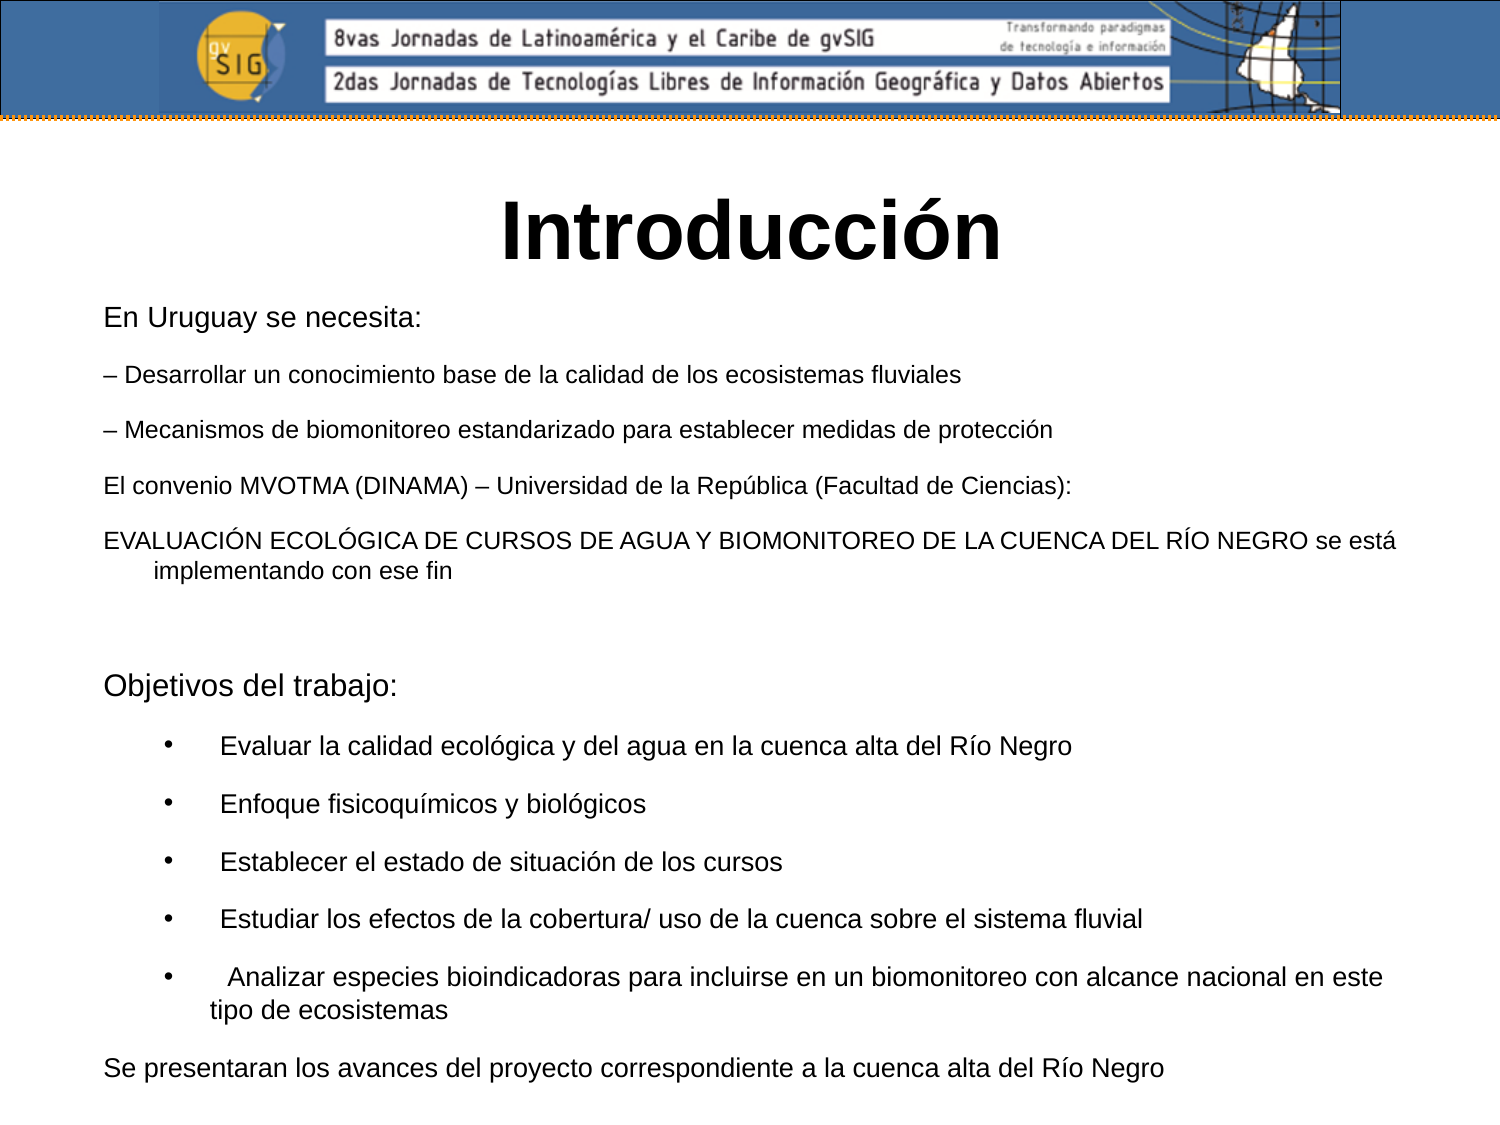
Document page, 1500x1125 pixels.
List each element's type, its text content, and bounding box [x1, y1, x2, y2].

picture [159, 1, 1340, 113]
title Introducción [76, 143, 1427, 309]
list En Uruguay se necesita: – Desarrollar un conocimiento base de la calidad de los ecosistemas fluviales – Mecanismos de biomonitoreo estandarizado para establecer medidas de protección El convenio MVOTMA (DINAMA) – Universidad de la República (Facultad de Ciencias): EVALUACIÓN ECOLÓGICA DE CURSOS DE AGUA Y BIOMONITOREO DE LA CUENCA DEL RÍO NEGRO se está implementando con ese fin Objetivos del trabajo: Evaluar la calidad ecológica y del agua en la cuenca alta del Río Negro Enfoque fisicoquímicos y biológicos Establecer el estado de situación de los cursos Estudiar los efectos de la cobertura/ uso de la cuenca sobre el sistema fluvial Analizar especies bioindicadoras para incluirse en un biomonitoreo con alcance nacional en este tipo de ecosistemas Se presentaran los avances del proyecto correspondiente a la cuenca alta del Río Negro [88, 290, 1424, 1091]
